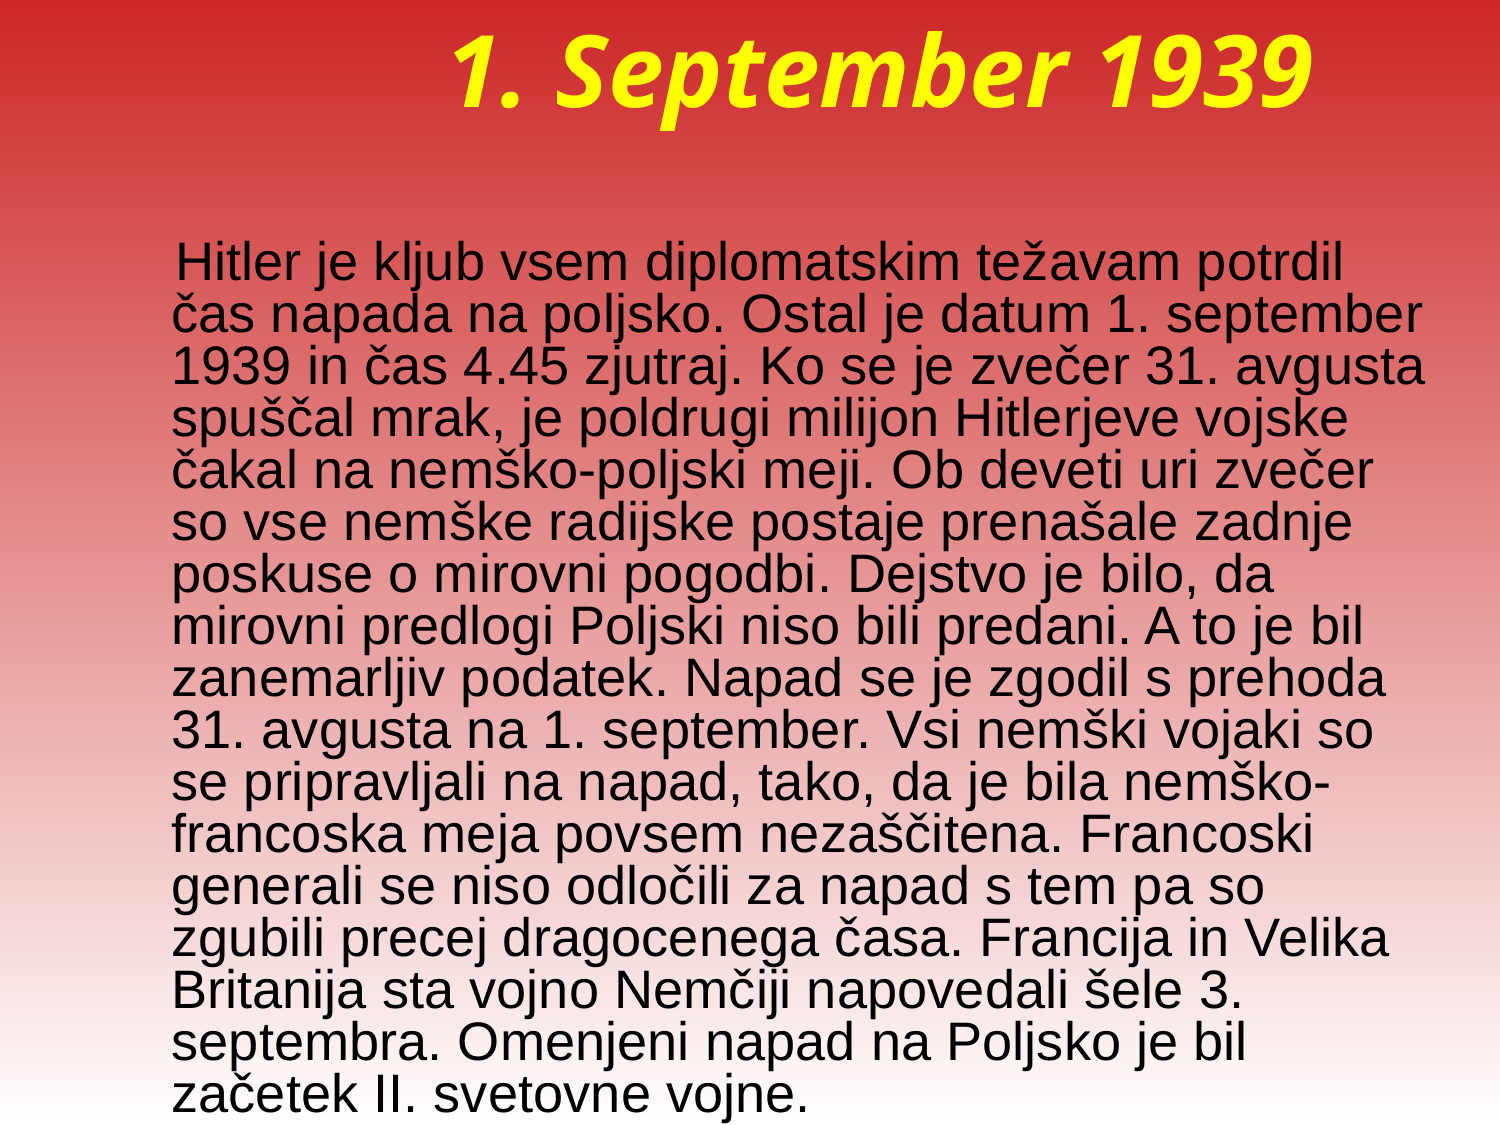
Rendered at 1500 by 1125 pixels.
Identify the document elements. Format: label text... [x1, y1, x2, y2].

list Hitler je kljub vsem diplomatskim težavam potrdil čas napada na poljsko. Ostal je datum 1. september 1939 in čas 4.45 zjutraj. Ko se je zvečer 31. avgusta spuščal mrak, je poldrugi milijon Hitlerjeve vojske čakal na nemško-poljski meji. Ob deveti uri zvečer so vse nemške radijske postaje prenašale zadnje poskuse o mirovni pogodbi. Dejstvo je bilo, da mirovni predlogi Poljski niso bili predani. A to je bil zanemarljiv podatek. Napad se je zgodil s prehoda 31. avgusta na 1. september. Vsi nemški vojaki so se pripravljali na napad, tako, da je bila nemško-francoska meja povsem nezaščitena. Francoski generali se niso odločili za napad s tem pa so zgubili precej dragocenega časa. Francija in Velika Britanija sta vojno Nemčiji napovedali šele 3. septembra. Omenjeni napad na Poljsko je bil začetek II. svetovne vojne. [100, 231, 1451, 1064]
text_box 1. September 1939 [430, 0, 1093, 225]
